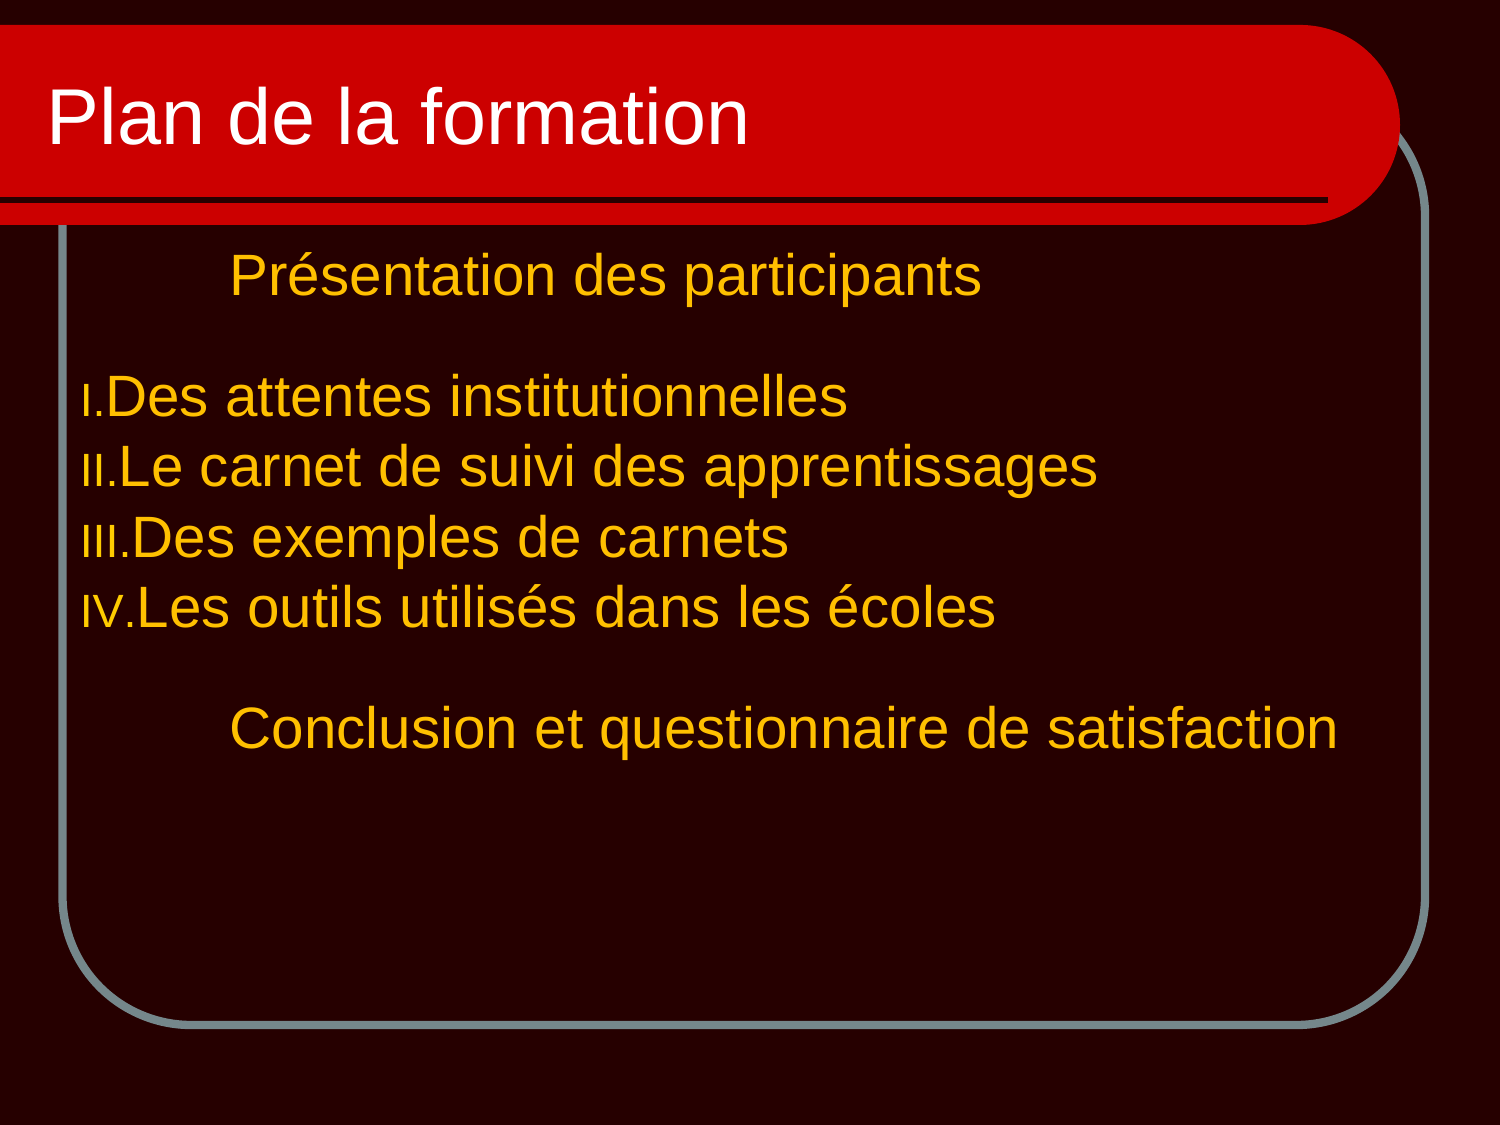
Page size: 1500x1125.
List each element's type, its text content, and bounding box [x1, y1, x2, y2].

title Plan de la formation [31, 37, 1347, 188]
list Présentation des participants Des attentes institutionnelles Le carnet de suivi des apprentissages Des exemples de carnets Les outils utilisés dans les écoles Conclusion et questionnaire de satisfaction [64, 243, 1365, 1071]
